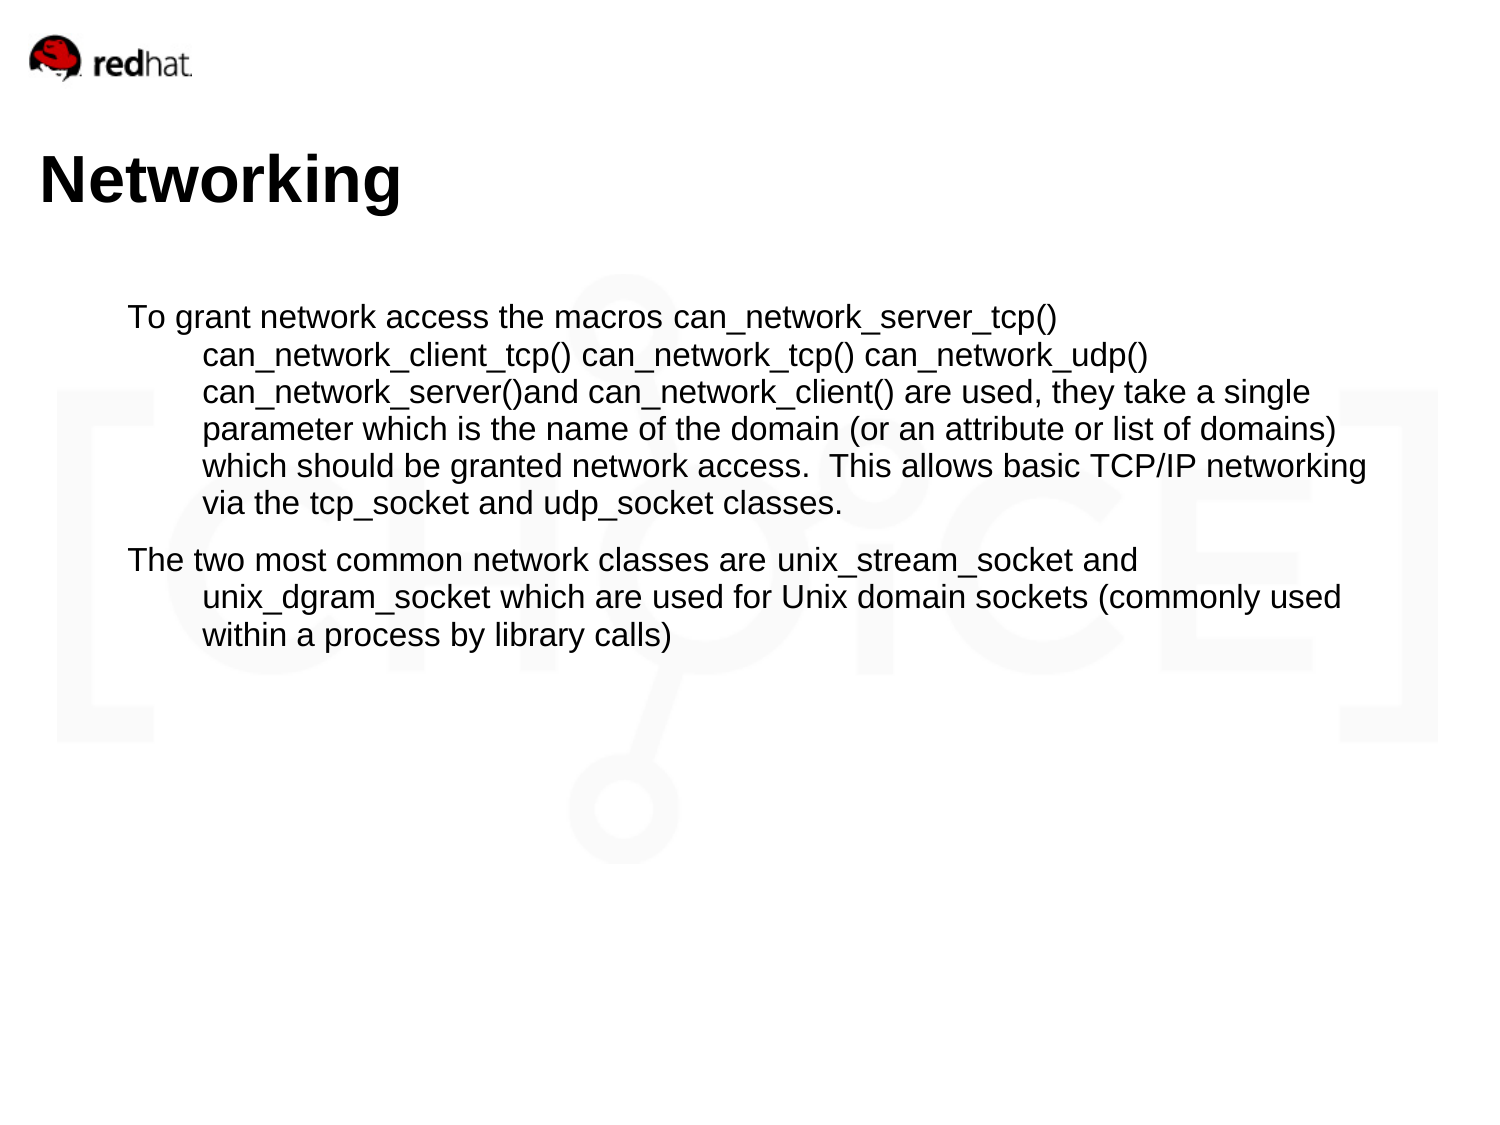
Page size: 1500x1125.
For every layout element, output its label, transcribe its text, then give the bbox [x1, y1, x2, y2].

title Networking [25, 96, 1378, 225]
picture [57, 274, 1438, 864]
picture [28, 33, 192, 89]
list To grant network access the macros can_network_server_tcp() can_network_client_tcp() can_network_tcp() can_network_udp() can_network_server()and can_network_client() are used, they take a single parameter which is the name of the domain (or an attribute or list of domains) which should be granted network access. This allows basic TCP/IP networking via the tcp_socket and udp_socket classes. The two most common network classes are unix_stream_socket and unix_dgram_socket which are used for Unix domain sockets (commonly used within a process by library calls) [112, 291, 1389, 932]
